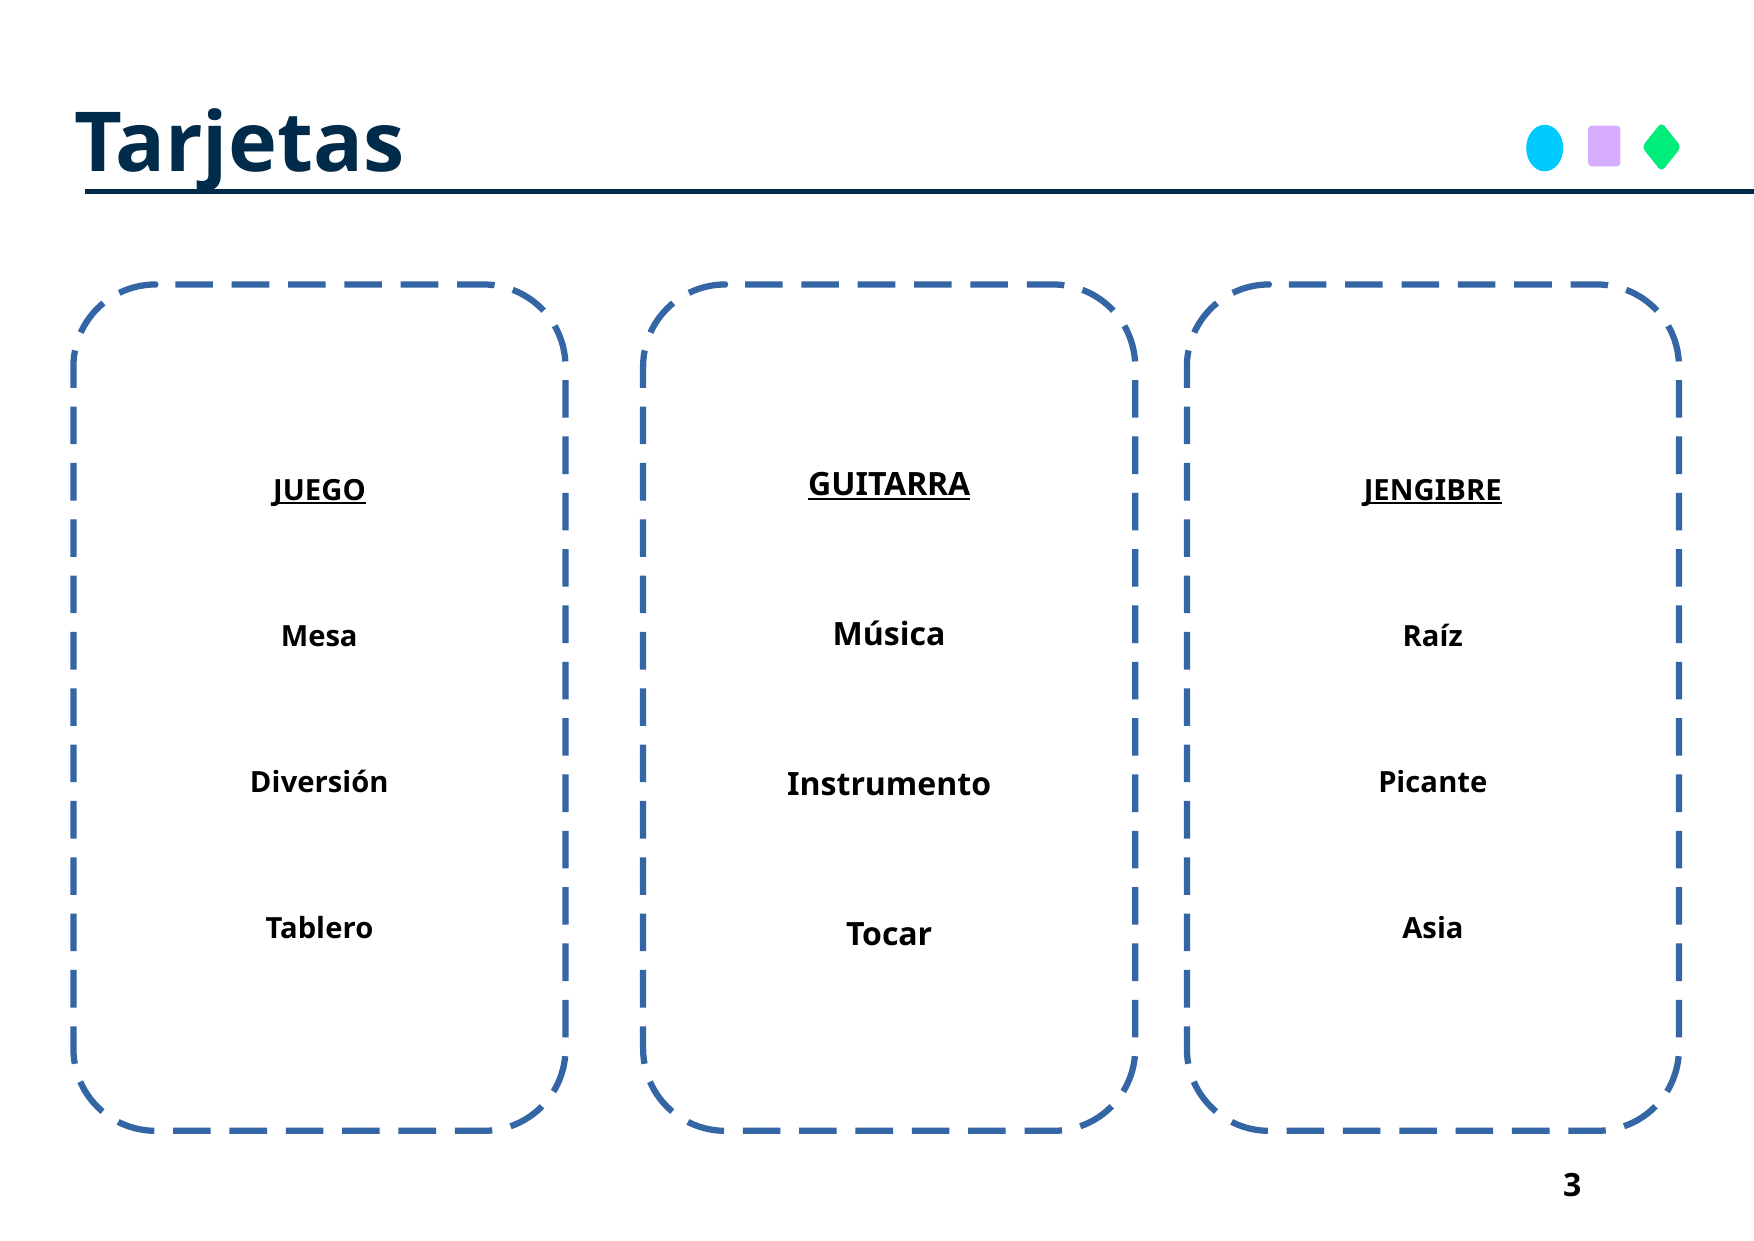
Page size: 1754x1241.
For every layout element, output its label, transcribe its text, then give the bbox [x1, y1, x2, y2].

text_box JUEGO Mesa Diversión Tablero [73, 284, 566, 1131]
text_box JENGIBRE Raíz Picante Asia [1186, 284, 1679, 1131]
text_box GUITARRA Música Instrumento Tocar [643, 284, 1136, 1131]
title Tarjetas [74, 32, 1404, 196]
